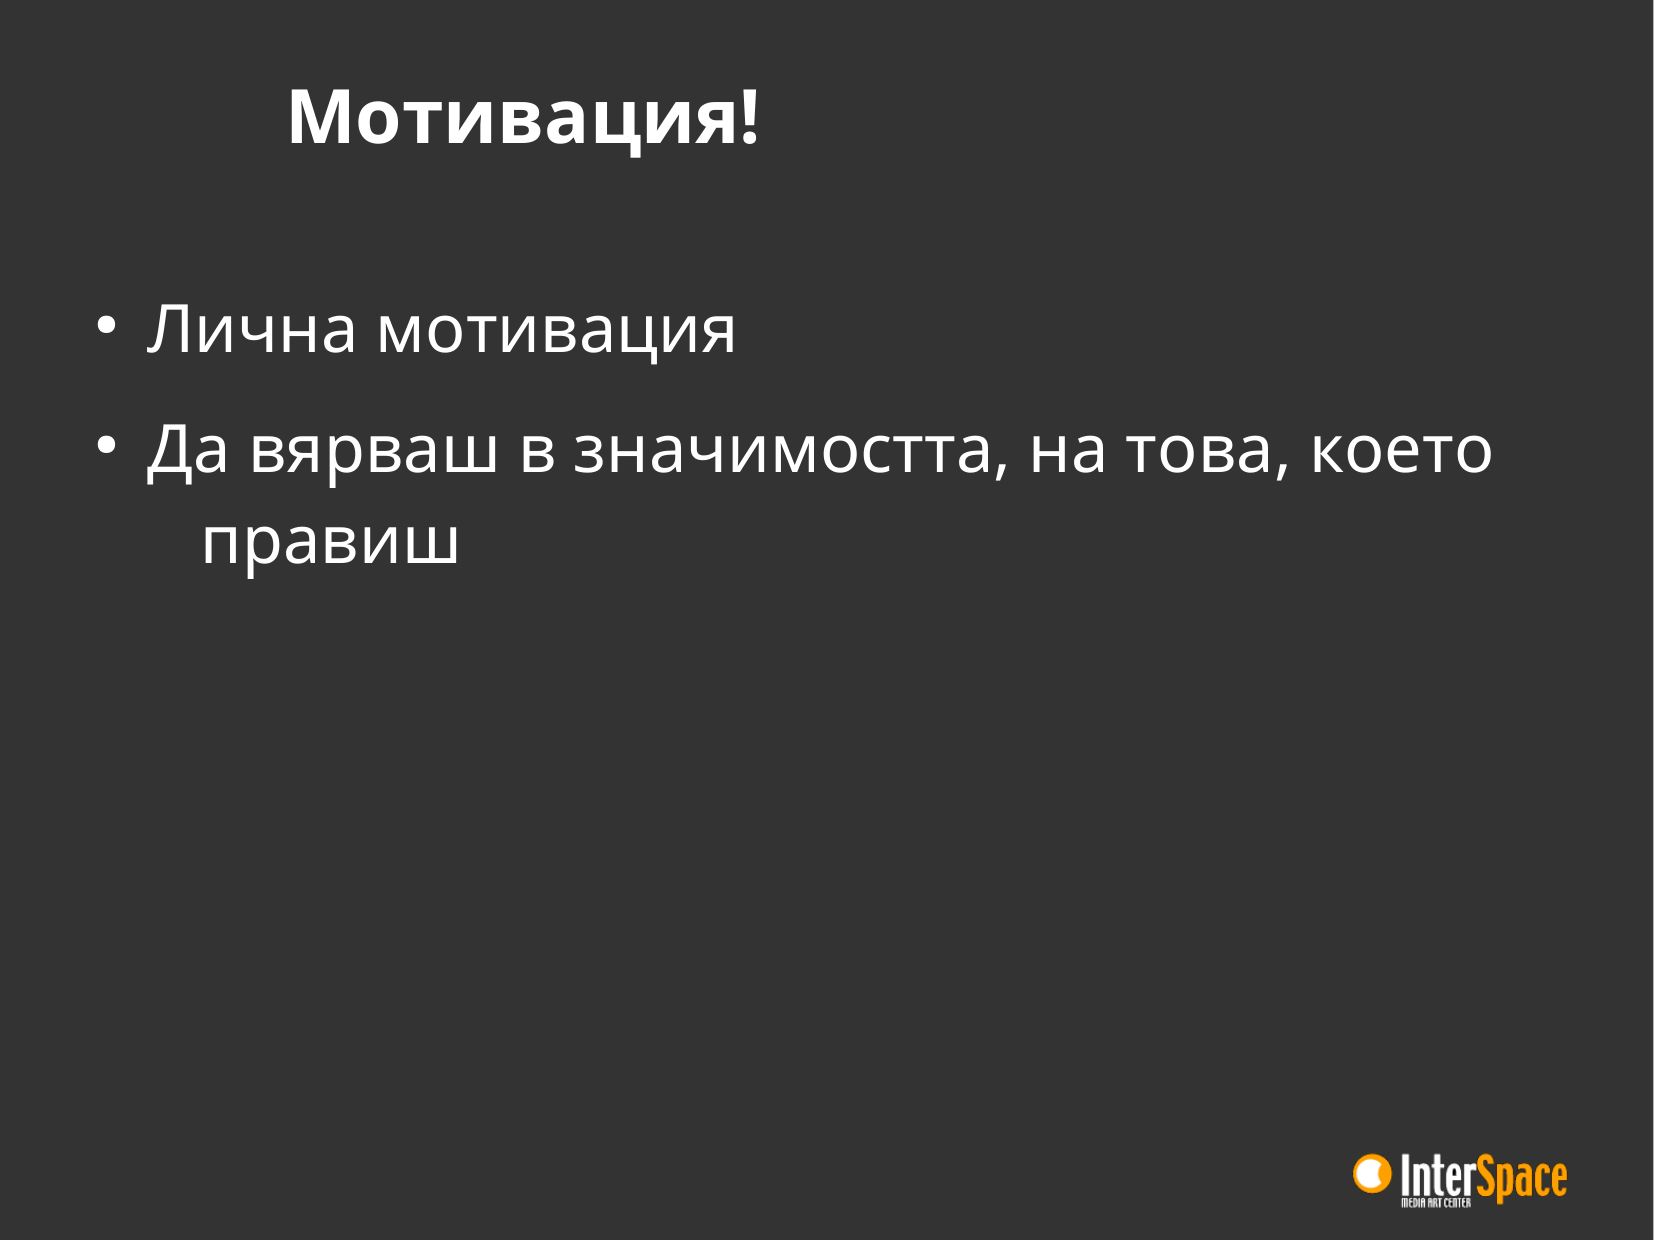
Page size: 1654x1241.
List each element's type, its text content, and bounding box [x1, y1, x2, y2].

list Лична мотивация Да вярваш в значимостта, на това, което правиш [59, 280, 1577, 1241]
title Мотивация! [0, 72, 1654, 157]
